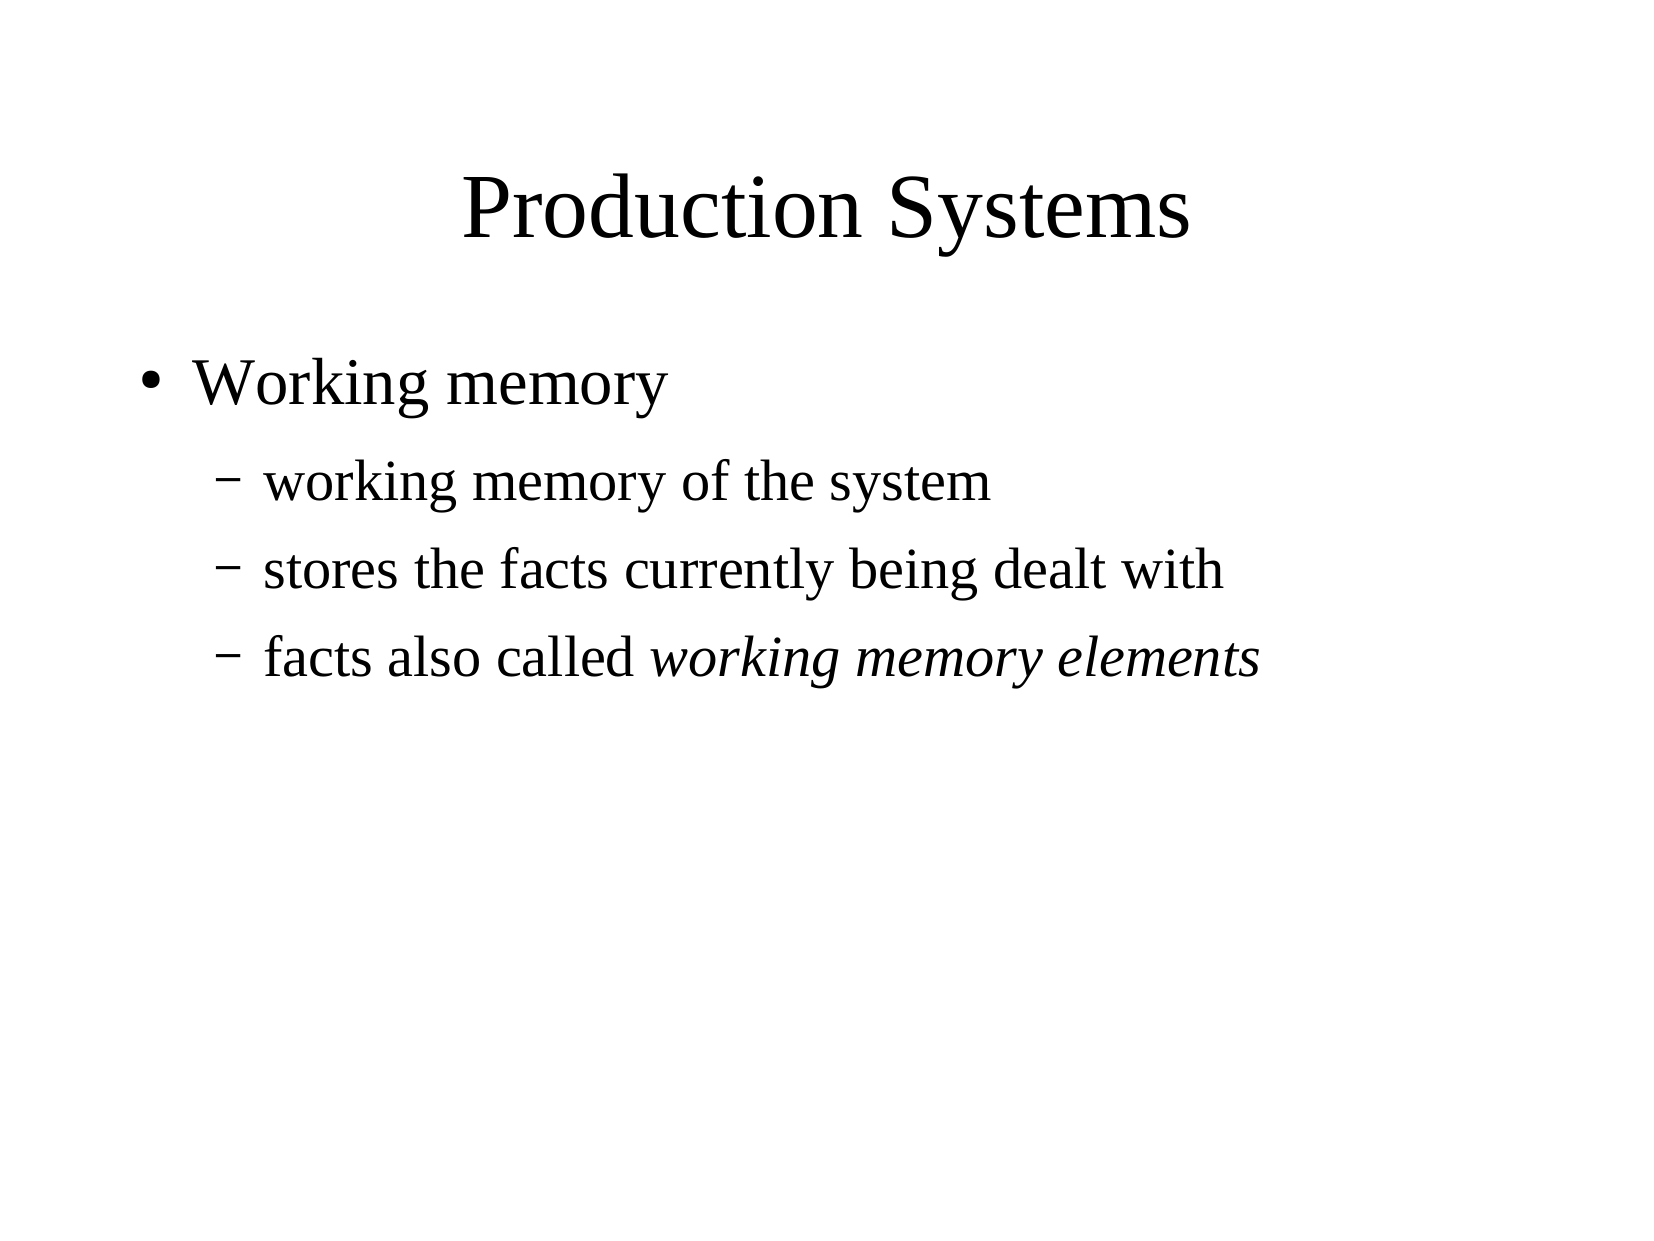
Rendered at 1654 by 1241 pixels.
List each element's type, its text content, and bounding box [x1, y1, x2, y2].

title Production Systems [121, 102, 1534, 311]
list Working memory working memory of the system stores the facts currently being dealt with facts also called working memory elements [121, 344, 1534, 1127]
